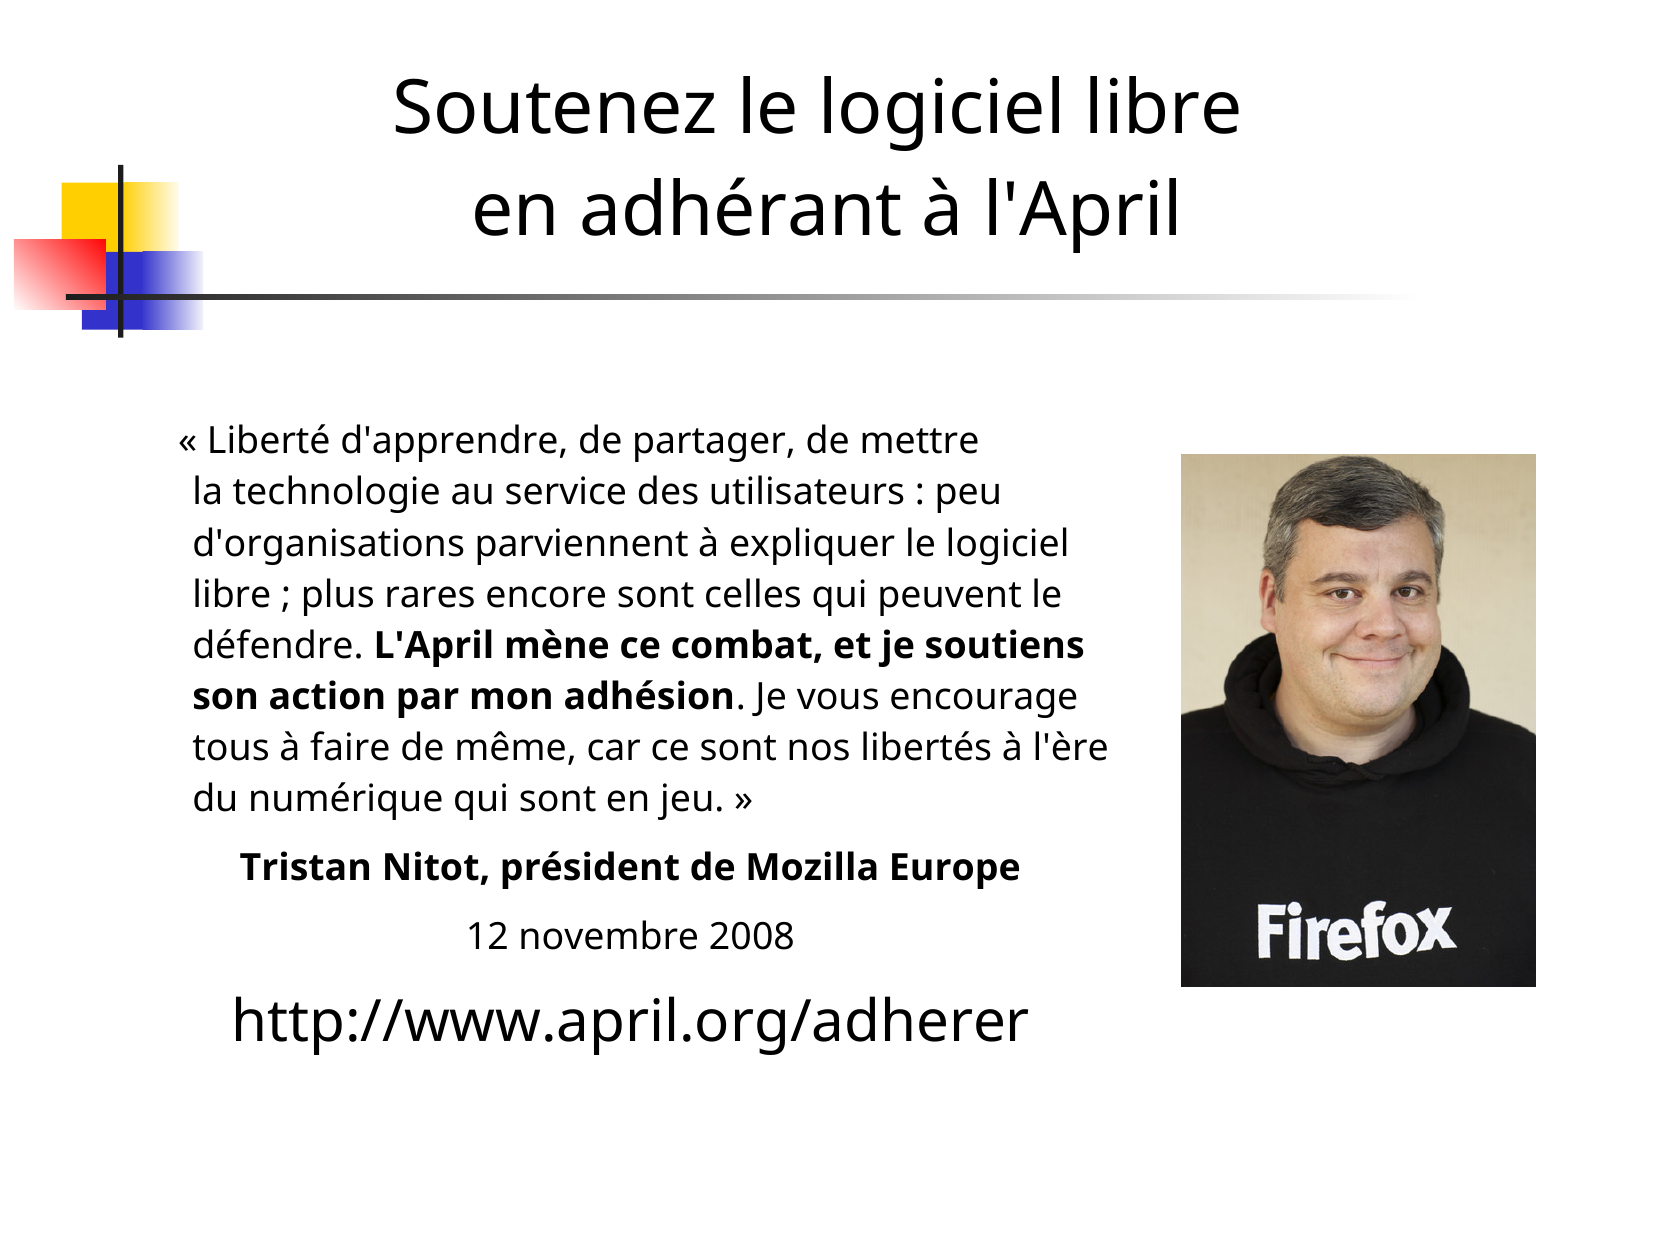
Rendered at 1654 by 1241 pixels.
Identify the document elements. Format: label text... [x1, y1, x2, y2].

list « Liberté d'apprendre, de partager, de mettre la technologie au service des utilisateurs : peu d'organisations parviennent à expliquer le logiciel libre ; plus rares encore sont celles qui peuvent le défendre. L'April mène ce combat, et je soutiens son action par mon adhésion. Je vous encourage tous à faire de même, car ce sont nos libertés à l'ère du numérique qui sont en jeu. » Tristan Nitot, président de Mozilla Europe 12 novembre 2008 http://www.april.org/adherer [121, 344, 1123, 1127]
title Soutenez le logiciel libre en adhérant à l'April [121, 69, 1534, 344]
picture [1181, 454, 1536, 987]
